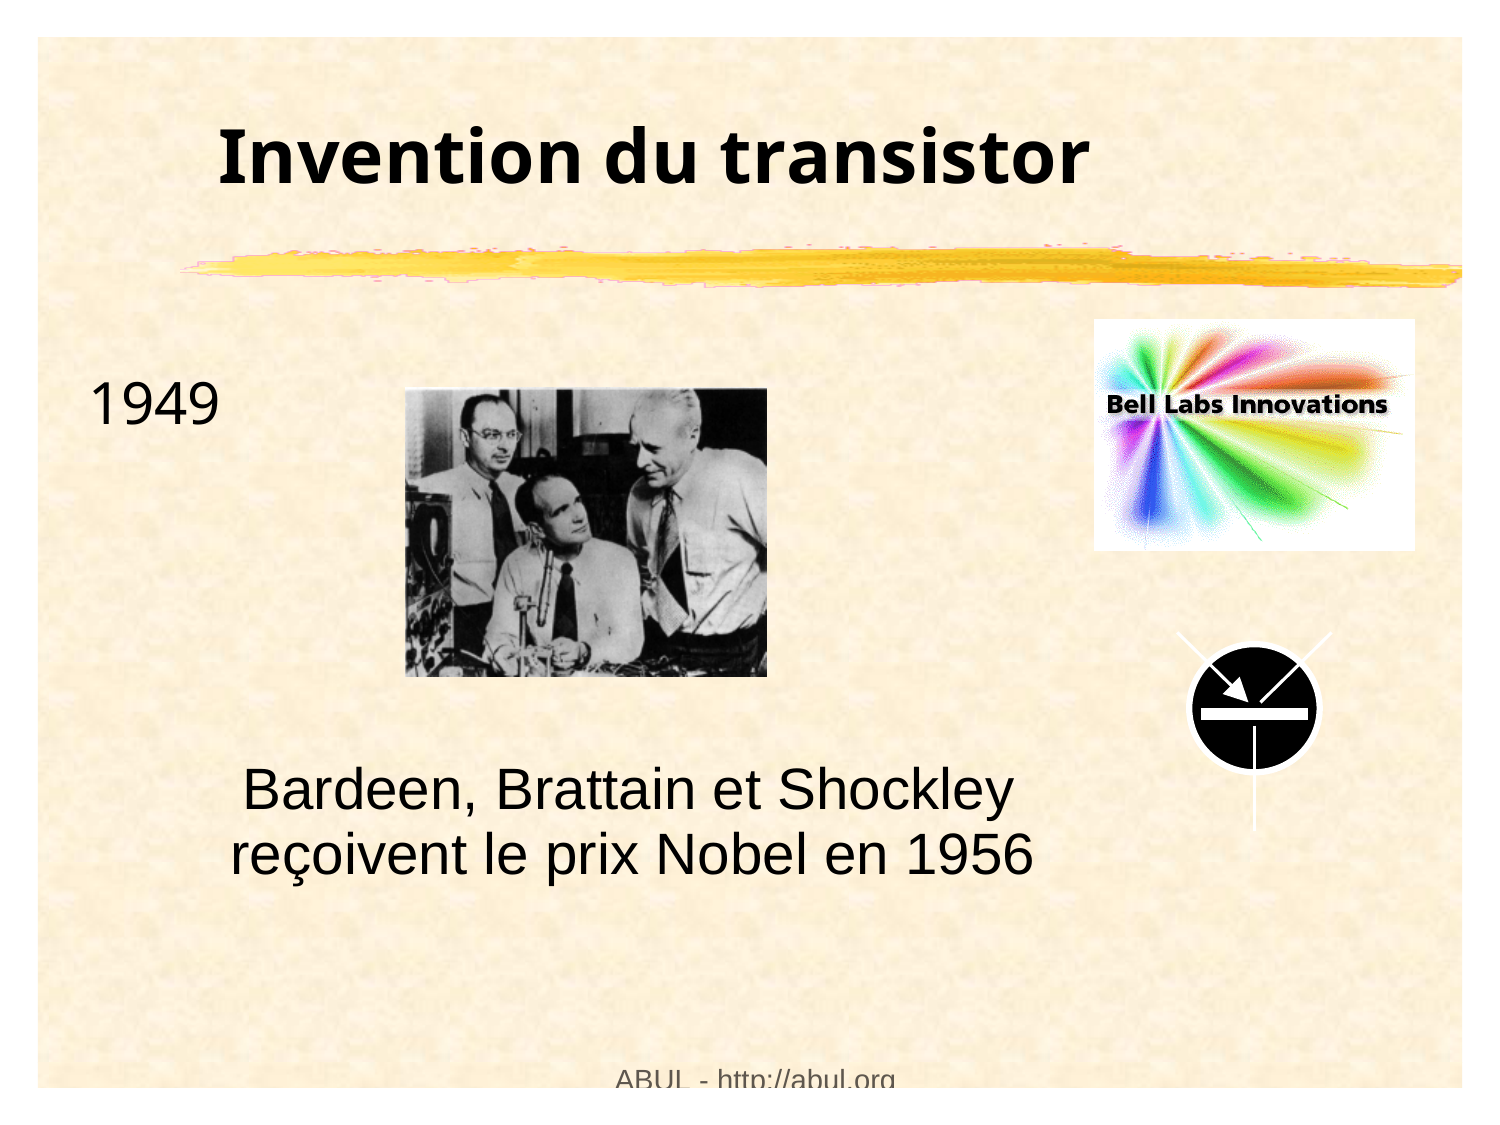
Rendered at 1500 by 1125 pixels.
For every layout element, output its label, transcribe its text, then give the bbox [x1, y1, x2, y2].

picture [618, 1084, 630, 1088]
picture [738, 1076, 743, 1088]
picture [37, 37, 1463, 1088]
picture [639, 1072, 648, 1078]
picture [722, 1076, 729, 1088]
title Invention du transistor [203, 61, 1415, 248]
picture [858, 1076, 866, 1088]
picture [794, 1082, 801, 1088]
picture [620, 1073, 627, 1082]
picture [883, 1076, 891, 1088]
picture [639, 1081, 649, 1088]
text_box 1949 [61, 354, 276, 441]
text_box [1189, 644, 1320, 773]
text_box Bardeen, Brattain et Shockley reçoivent le prix Nobel en 1956 [215, 749, 1118, 910]
picture [754, 1076, 761, 1088]
picture [811, 1076, 818, 1088]
